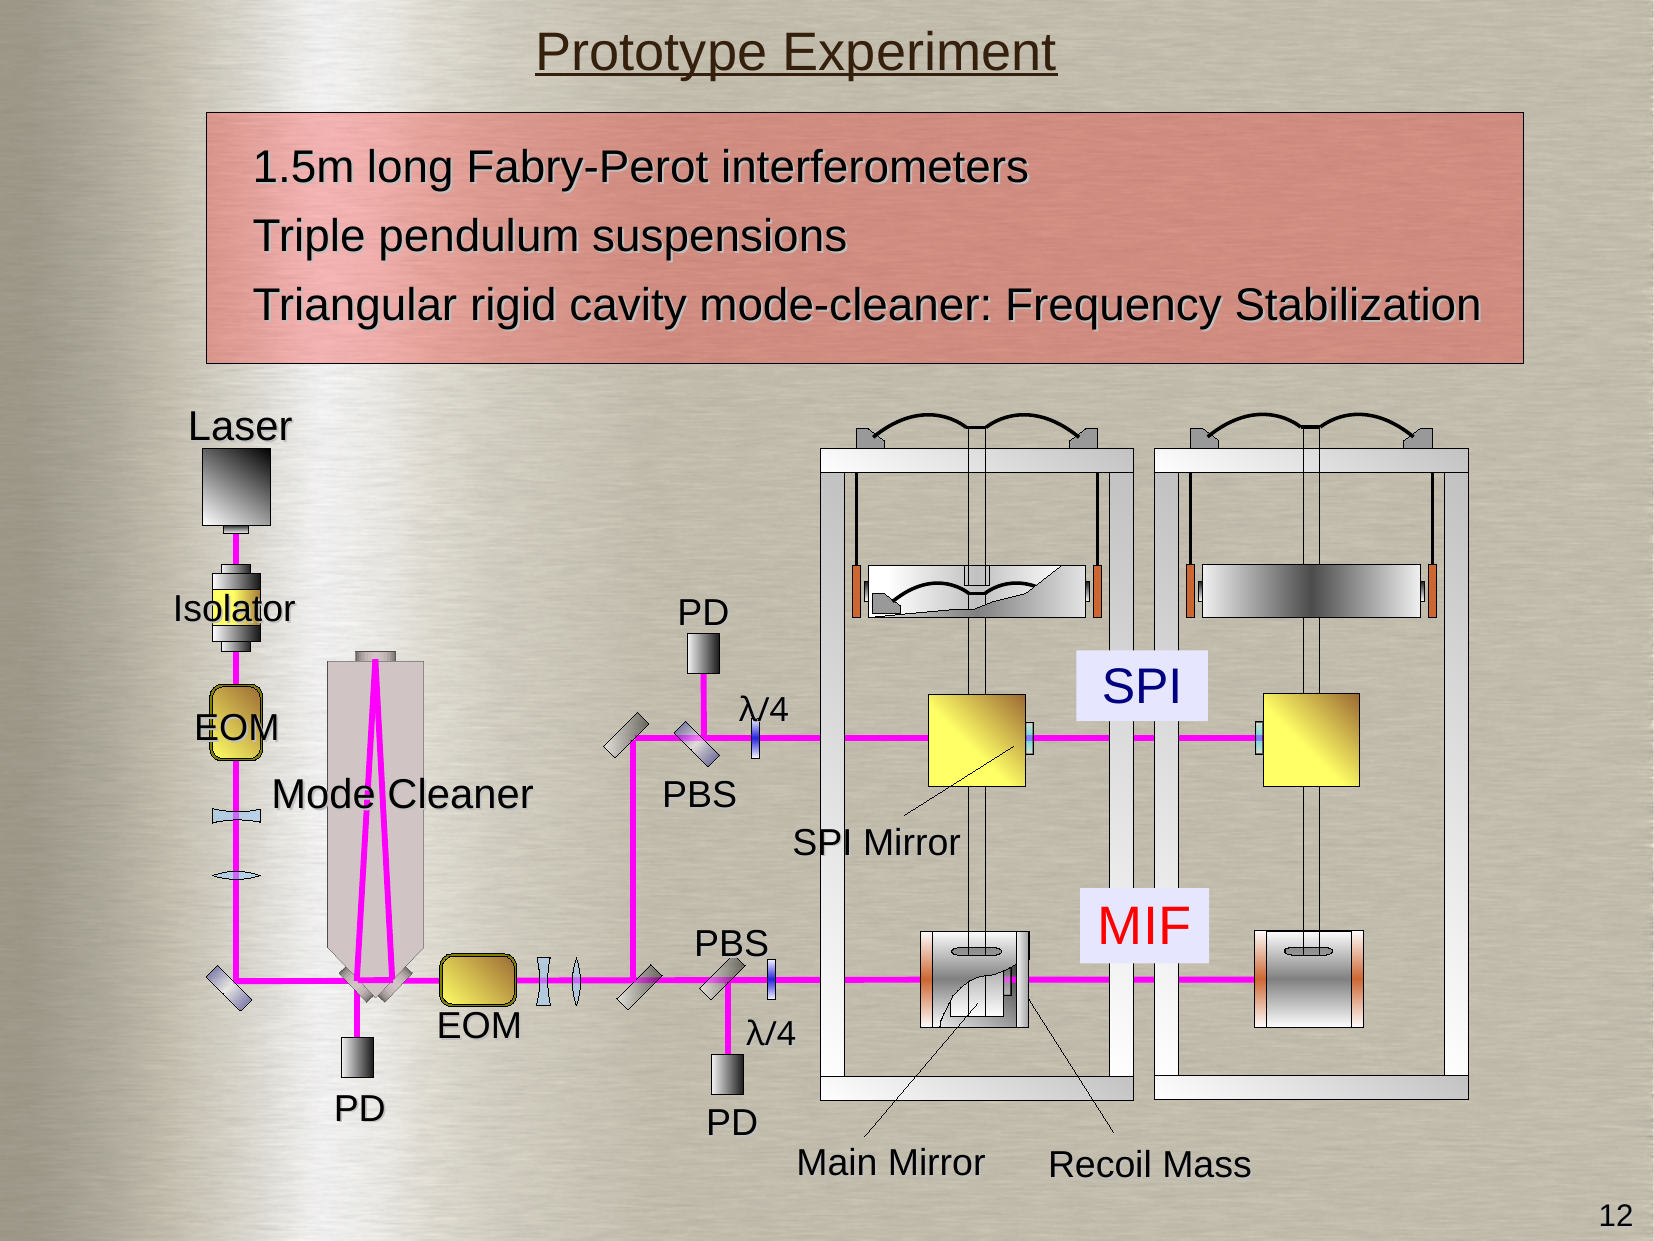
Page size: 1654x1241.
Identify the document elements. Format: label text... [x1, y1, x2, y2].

text_box [687, 641, 720, 674]
text_box [213, 757, 260, 761]
text_box [751, 727, 760, 759]
text_box [969, 566, 985, 585]
text_box [1304, 448, 1319, 473]
text_box [603, 712, 649, 758]
text_box Main Mirror [781, 1134, 1008, 1192]
text_box [1093, 565, 1102, 618]
text_box SPI [1076, 650, 1208, 722]
text_box [202, 457, 271, 534]
text_box [1428, 564, 1437, 618]
text_box [212, 871, 261, 880]
text_box [928, 694, 1034, 787]
text_box [1198, 564, 1425, 618]
text_box Recoil Mass [1033, 1136, 1277, 1195]
text_box [537, 957, 551, 1006]
text_box SPI Mirror [777, 813, 982, 872]
text_box [212, 808, 256, 824]
text_box λ/4 [731, 1002, 829, 1051]
text_box PBS [679, 915, 785, 973]
text_box [767, 973, 776, 1000]
text_box [616, 964, 663, 1010]
text_box [1154, 722, 1179, 888]
text_box Mode Cleaner [256, 762, 549, 825]
text_box Isolator [158, 580, 314, 638]
text_box MIF [1080, 888, 1210, 964]
text_box PD [691, 1094, 810, 1198]
text_box [969, 448, 985, 473]
text_box [674, 721, 720, 766]
text_box [341, 1037, 374, 1078]
text_box [920, 931, 1030, 1028]
text_box [209, 684, 263, 699]
text_box Laser [173, 395, 308, 457]
text_box PD [662, 583, 746, 641]
text_box [206, 965, 252, 1011]
text_box PD [319, 1079, 412, 1137]
text_box [1154, 428, 1469, 1100]
text_box [1255, 693, 1360, 787]
text_box [852, 565, 861, 618]
text_box λ/4 [724, 678, 821, 727]
text_box PBS [647, 766, 752, 825]
text_box [864, 566, 1090, 617]
text_box Prototype Experiment [520, 13, 1073, 90]
text_box [1254, 930, 1364, 1028]
text_box [572, 957, 581, 1006]
text_box 1.5m long Fabry-Perot interferometers Triple pendulum suspensions Triangular rigid cavity mode-cleaner: Frequency Stabilization [225, 133, 1527, 338]
text_box [1109, 722, 1134, 888]
text_box [699, 973, 738, 1000]
text_box EOM [179, 699, 295, 757]
text_box EOM [421, 997, 537, 1055]
text_box [1186, 564, 1195, 618]
text_box [212, 638, 261, 652]
text_box [1154, 428, 1303, 650]
text_box [820, 428, 968, 813]
picture [0, 0, 1654, 1241]
text_box [212, 564, 261, 580]
text_box [439, 953, 517, 997]
text_box [986, 428, 1134, 650]
text_box [711, 1054, 744, 1094]
text_box [206, 112, 1524, 364]
text_box [820, 872, 1134, 1101]
